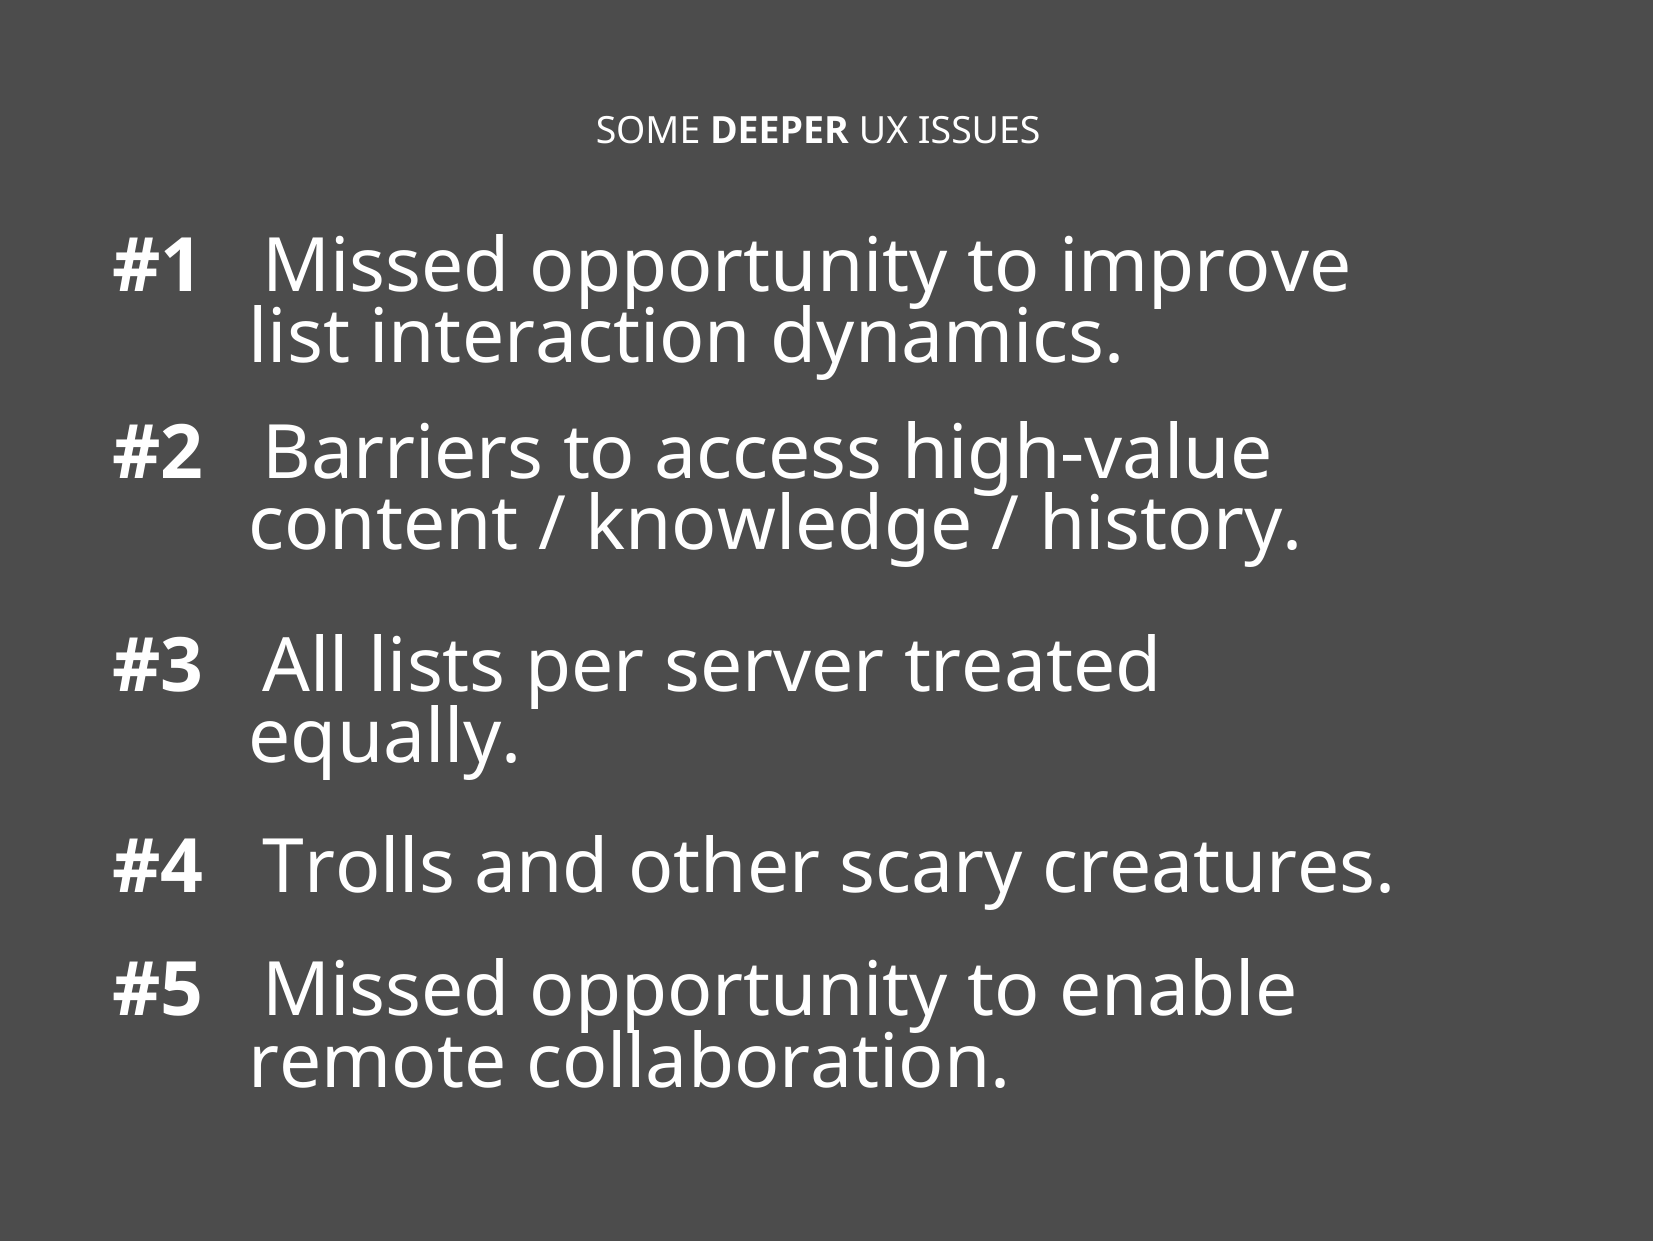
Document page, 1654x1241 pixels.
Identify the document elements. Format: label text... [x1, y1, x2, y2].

title #1 Missed opportunity to improve list interaction dynamics. [112, 215, 1524, 396]
title #4 Trolls and other scary creatures. [112, 795, 1524, 940]
title #3 All lists per server treated equally. [112, 615, 1524, 795]
title #2 Barriers to access high-value content / knowledge / history. [112, 403, 1598, 583]
title #5 Missed opportunity to enable remote collaboration. [112, 940, 1524, 1120]
title SOME DEEPER UX ISSUES [112, 86, 1524, 178]
